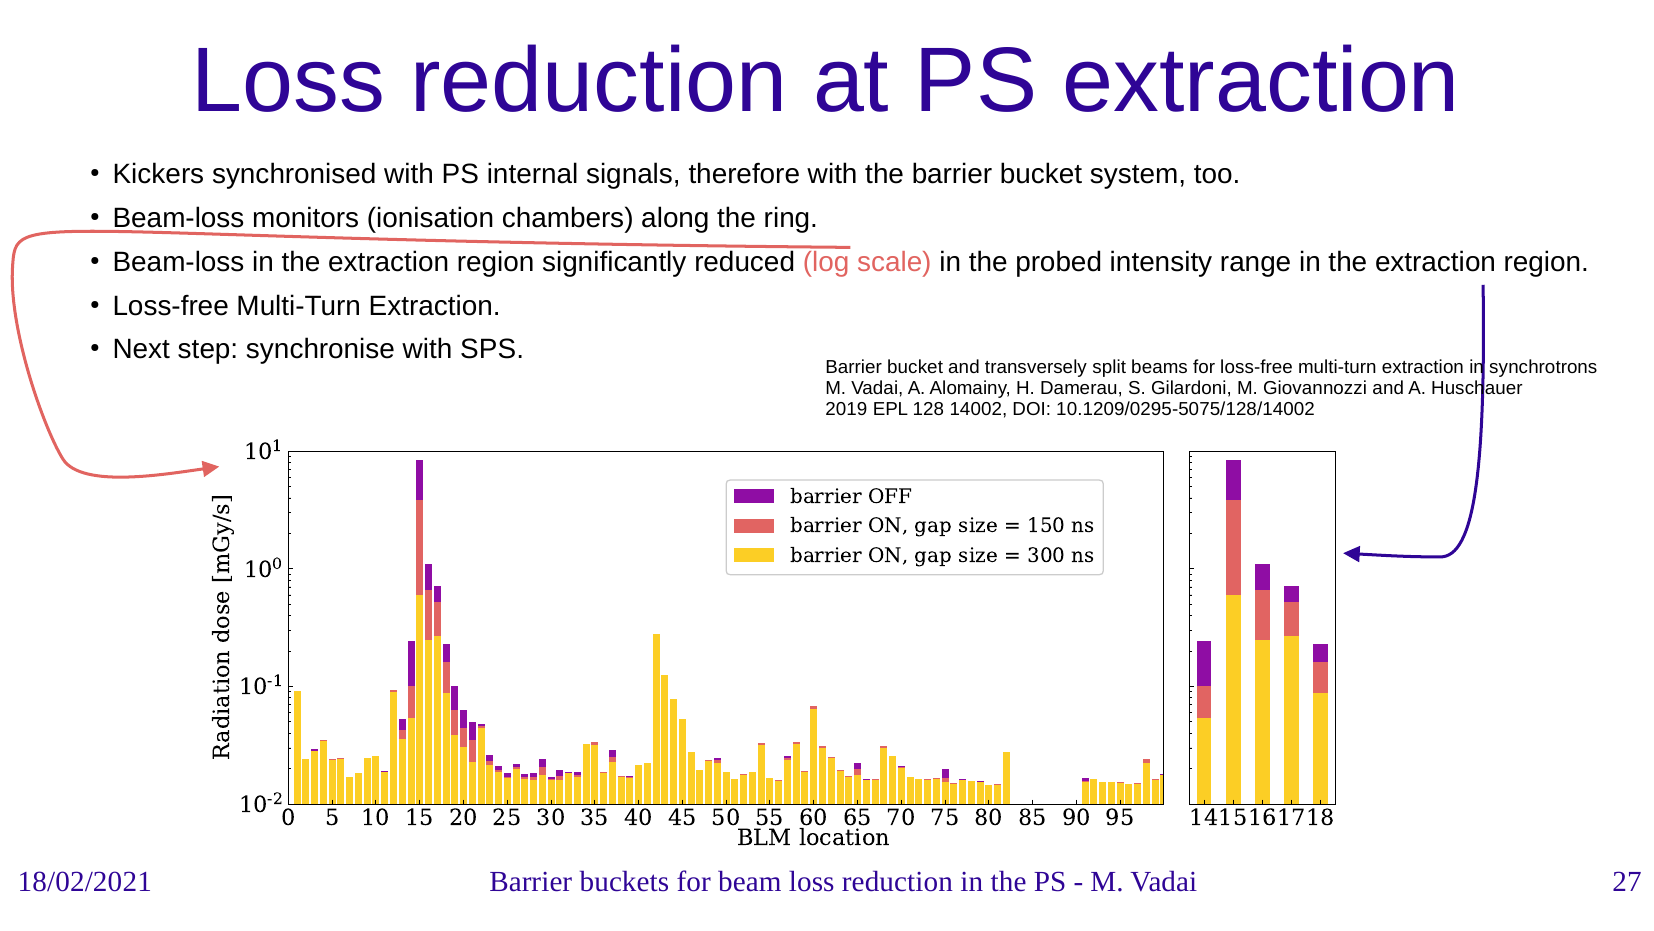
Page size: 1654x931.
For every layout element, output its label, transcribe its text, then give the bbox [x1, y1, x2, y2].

list Kickers synchronised with PS internal signals, therefore with the barrier bucket system, too. Beam-loss monitors (ionisation chambers) along the ring. Beam-loss in the extraction region significantly reduced (log scale) in the probed intensity range in the extraction region. Loss-free Multi-Turn Extraction. Next step: synchronise with SPS. [82, 158, 1620, 384]
text_box Barrier bucket and transversely split beams for loss-free multi-turn extraction in synchrotrons M. Vadai, A. Alomainy, H. Damerau, S. Gilardoni, M. Giovannozzi and A. Huschauer 2019 EPL 128 14002, DOI: 10.1209/0295-5075/128/14002 [810, 348, 1635, 427]
picture [119, 395, 1471, 863]
title Loss reduction at PS extraction [82, 1, 1571, 157]
